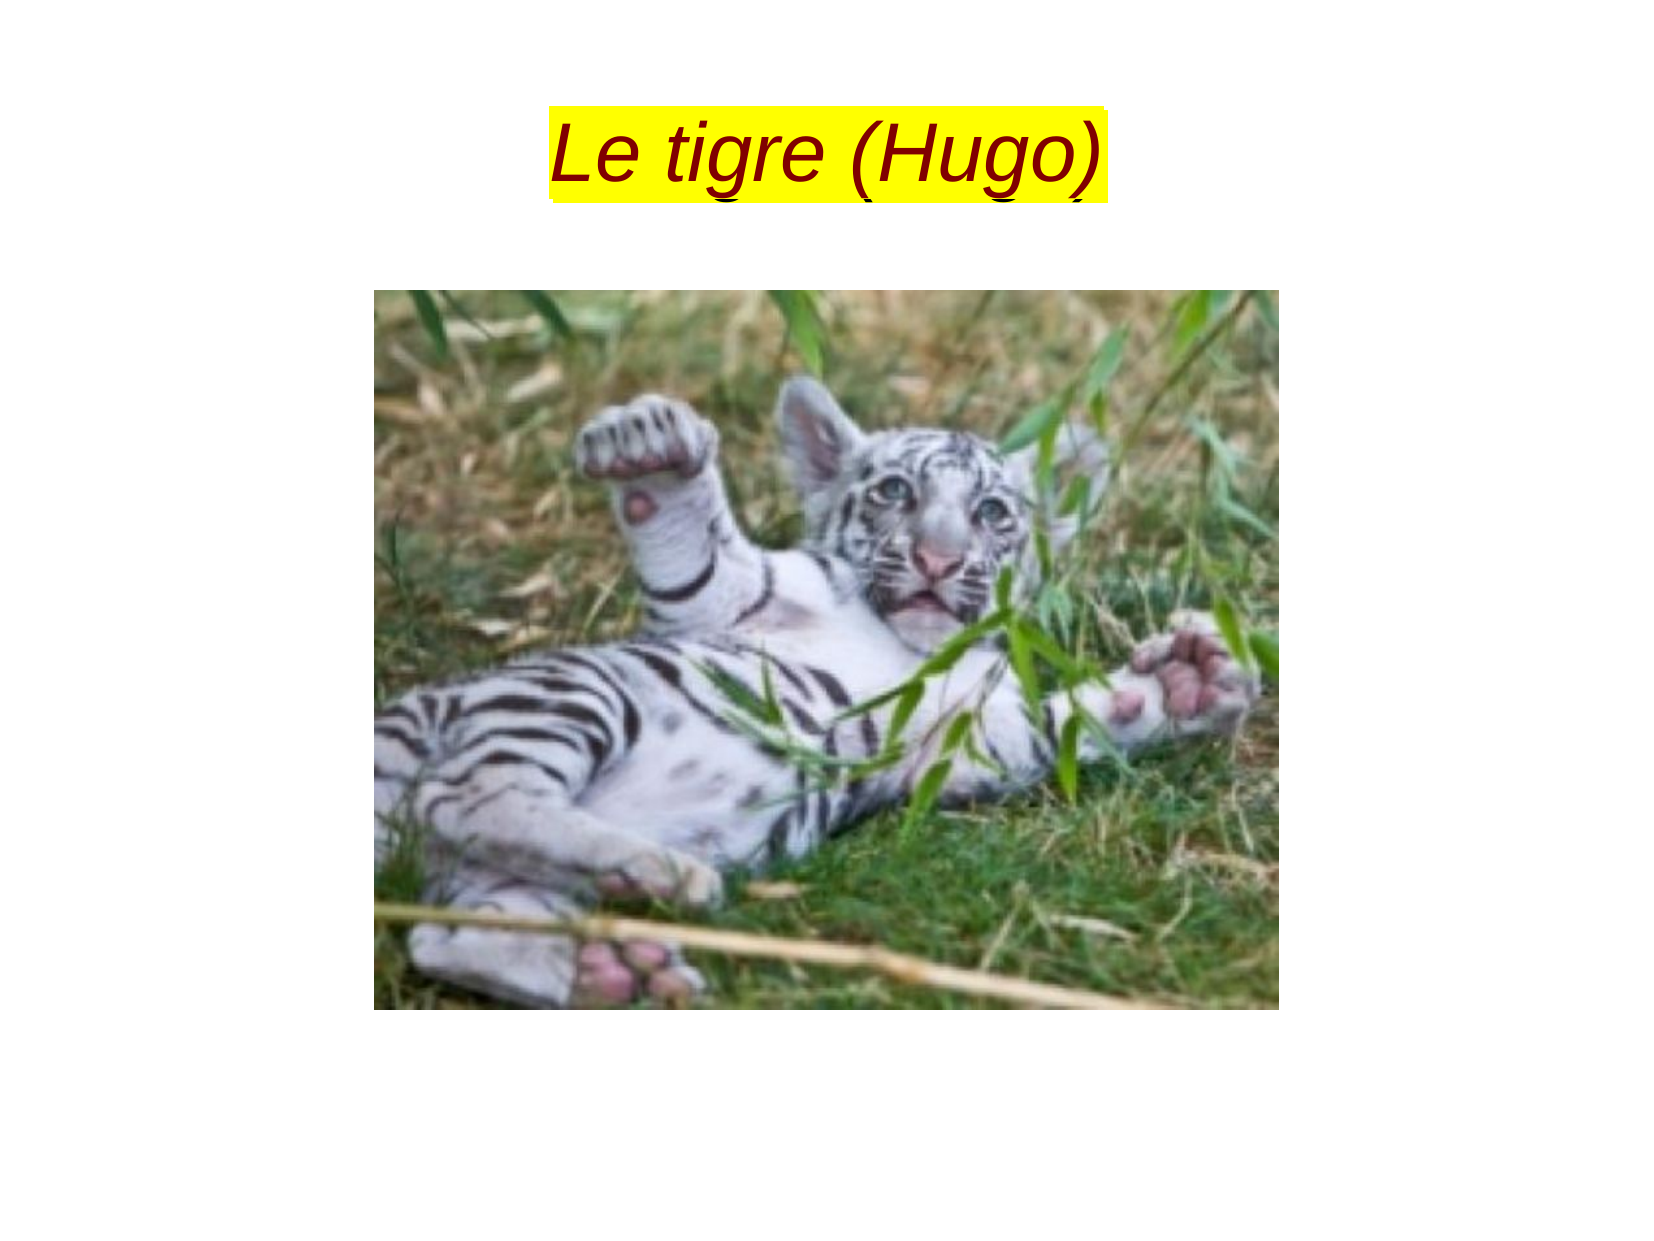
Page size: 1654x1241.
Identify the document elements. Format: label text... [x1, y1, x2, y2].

picture [374, 290, 1279, 1010]
title Le tigre (Hugo) [82, 49, 1571, 257]
